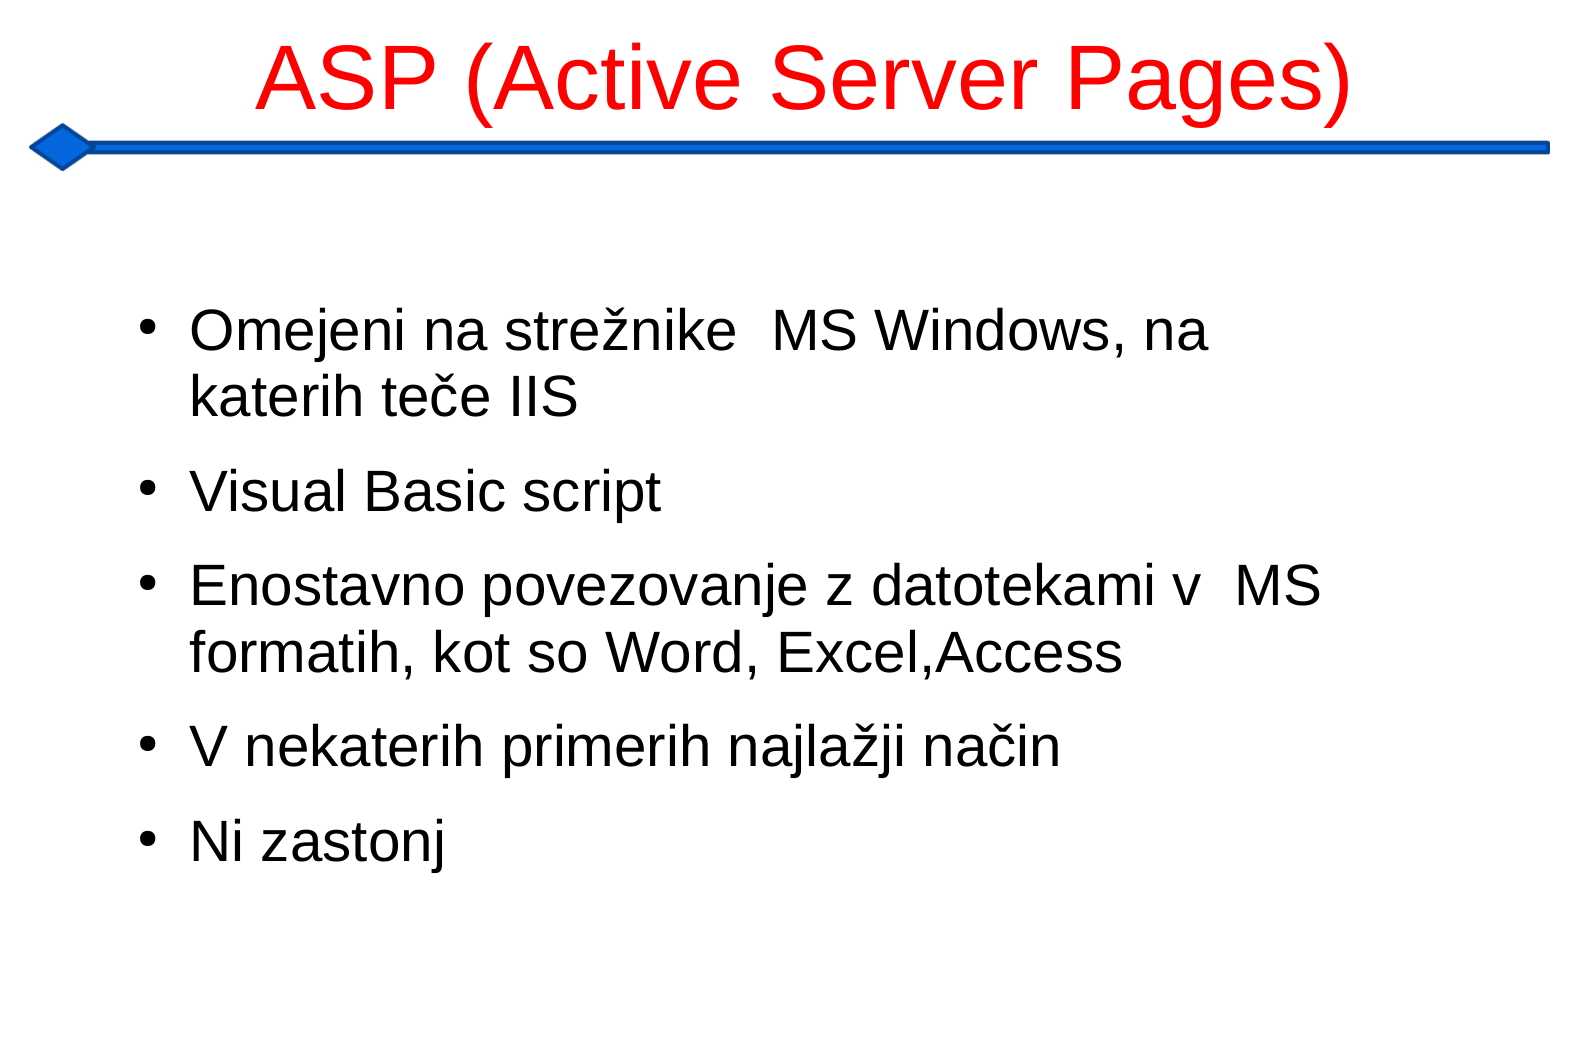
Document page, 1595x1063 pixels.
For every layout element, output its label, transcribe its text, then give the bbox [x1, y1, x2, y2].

picture [28, 122, 1551, 172]
title ASP (Active Server Pages) [176, 0, 1436, 157]
list Omejeni na strežnike MS Windows, na katerih teče IIS Visual Basic script Enostavno povezovanje z datotekami v MS formatih, kot so Word, Excel,Access V nekaterih primerih najlažji način Ni zastonj [120, 297, 1380, 892]
